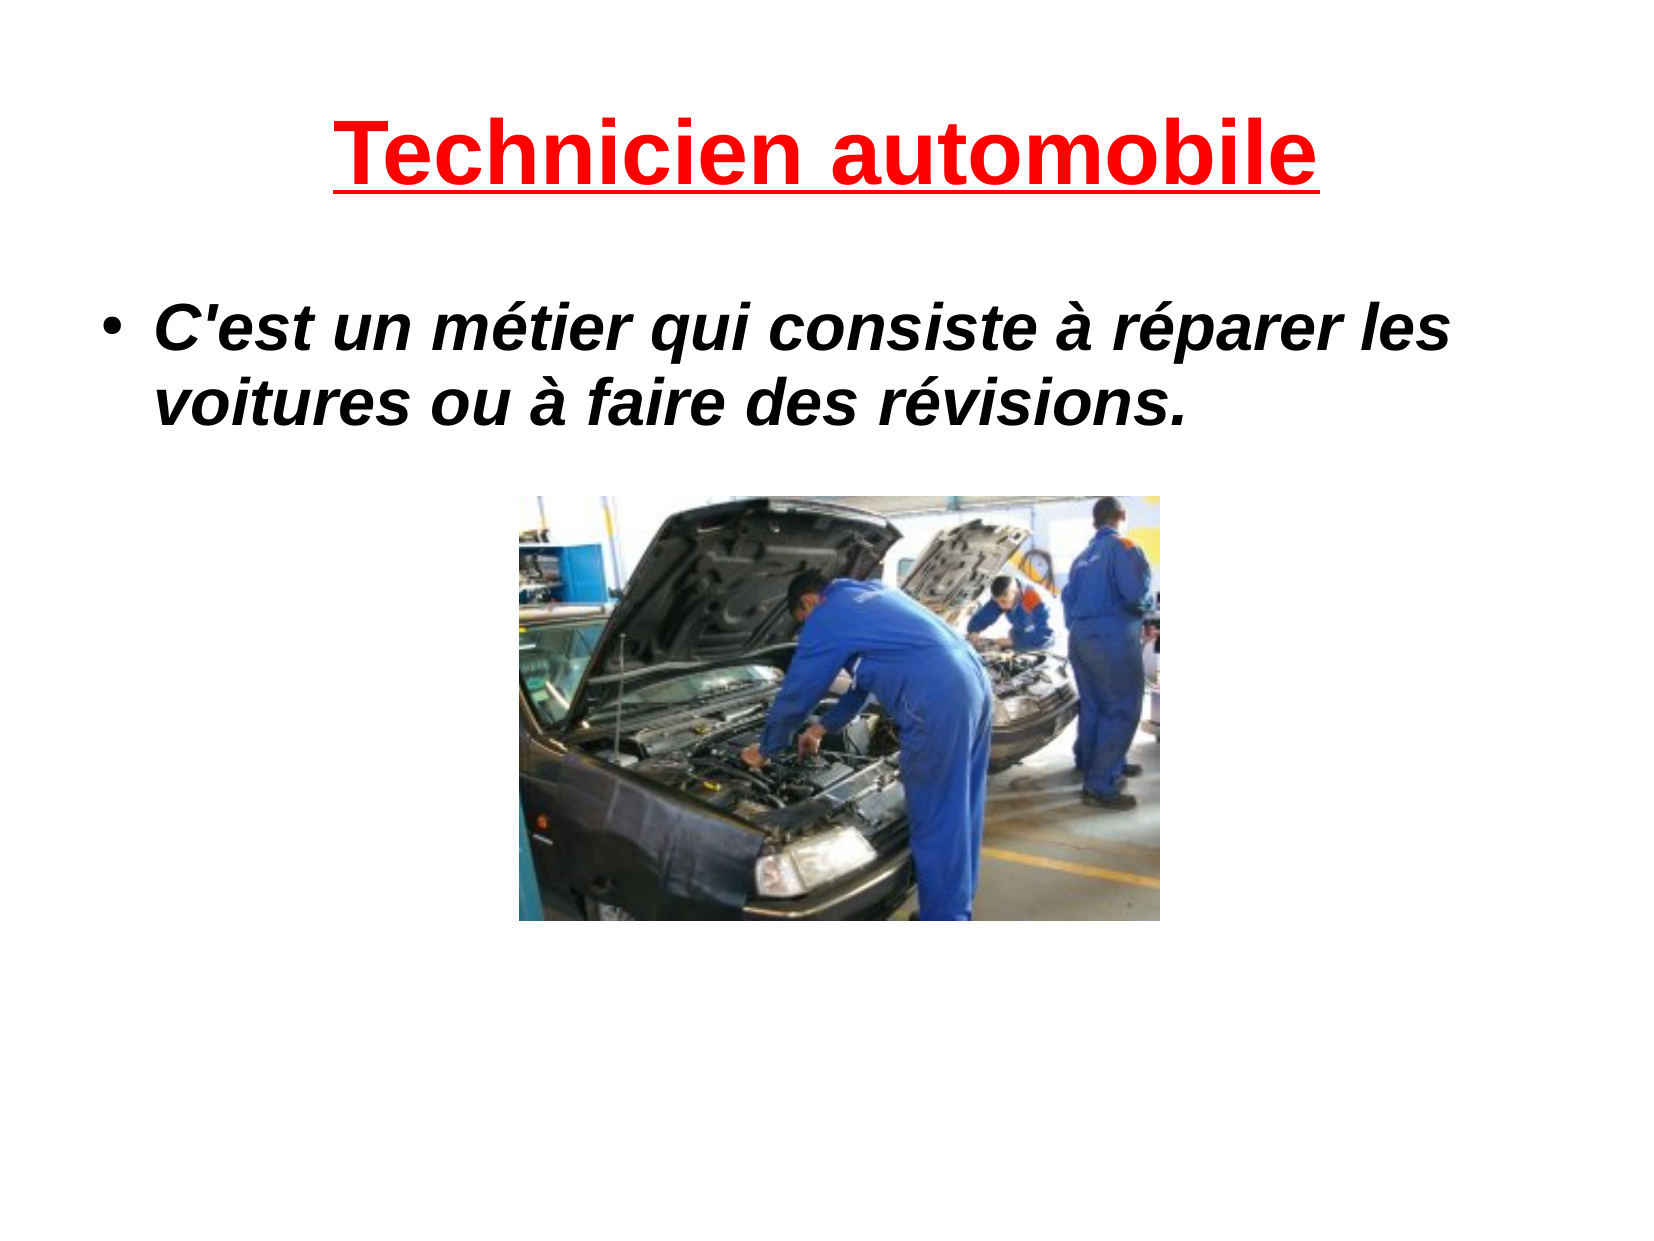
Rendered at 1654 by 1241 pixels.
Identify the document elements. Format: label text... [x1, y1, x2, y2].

list C'est un métier qui consiste à réparer les voitures ou à faire des révisions. [82, 290, 1571, 1109]
title Technicien automobile [82, 49, 1571, 257]
picture [519, 496, 1160, 921]
